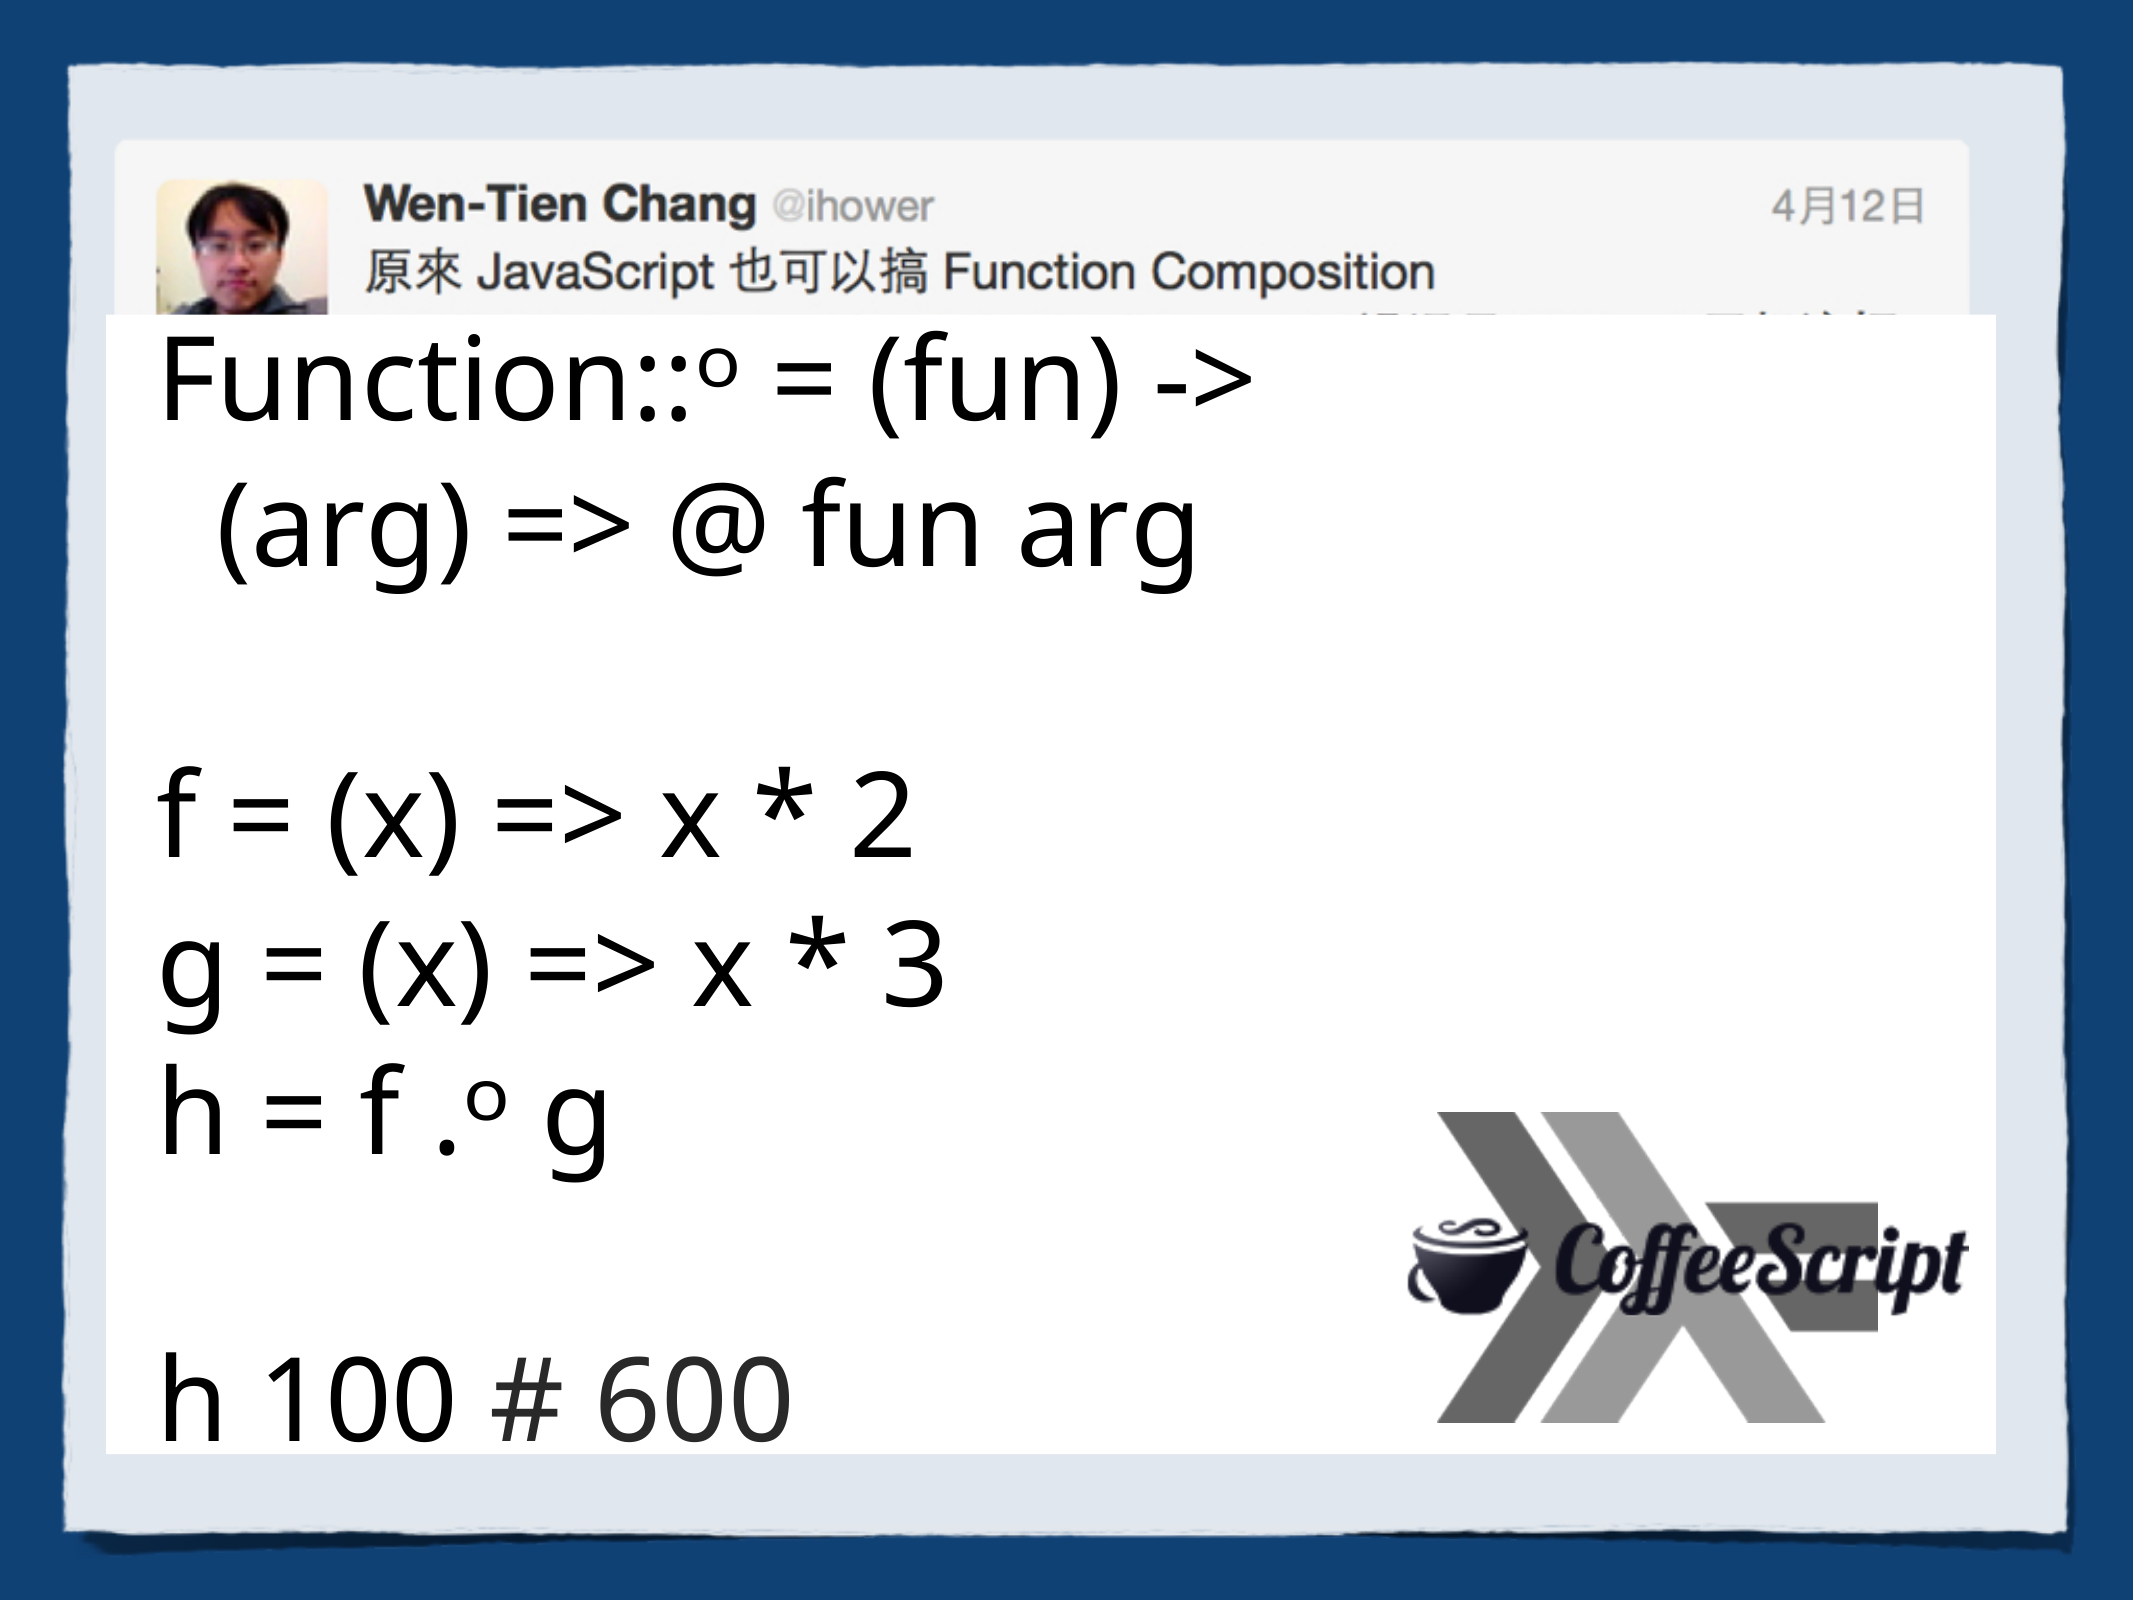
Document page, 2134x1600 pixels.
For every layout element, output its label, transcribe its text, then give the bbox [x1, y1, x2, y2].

text_box Function::ᵒ = (fun) -> (arg) => @ fun arg f = (x) => x * 2 g = (x) => x * 3 h = f .ᵒ g h 100 # 600 [106, 314, 1996, 1455]
picture [54, 52, 2078, 1559]
